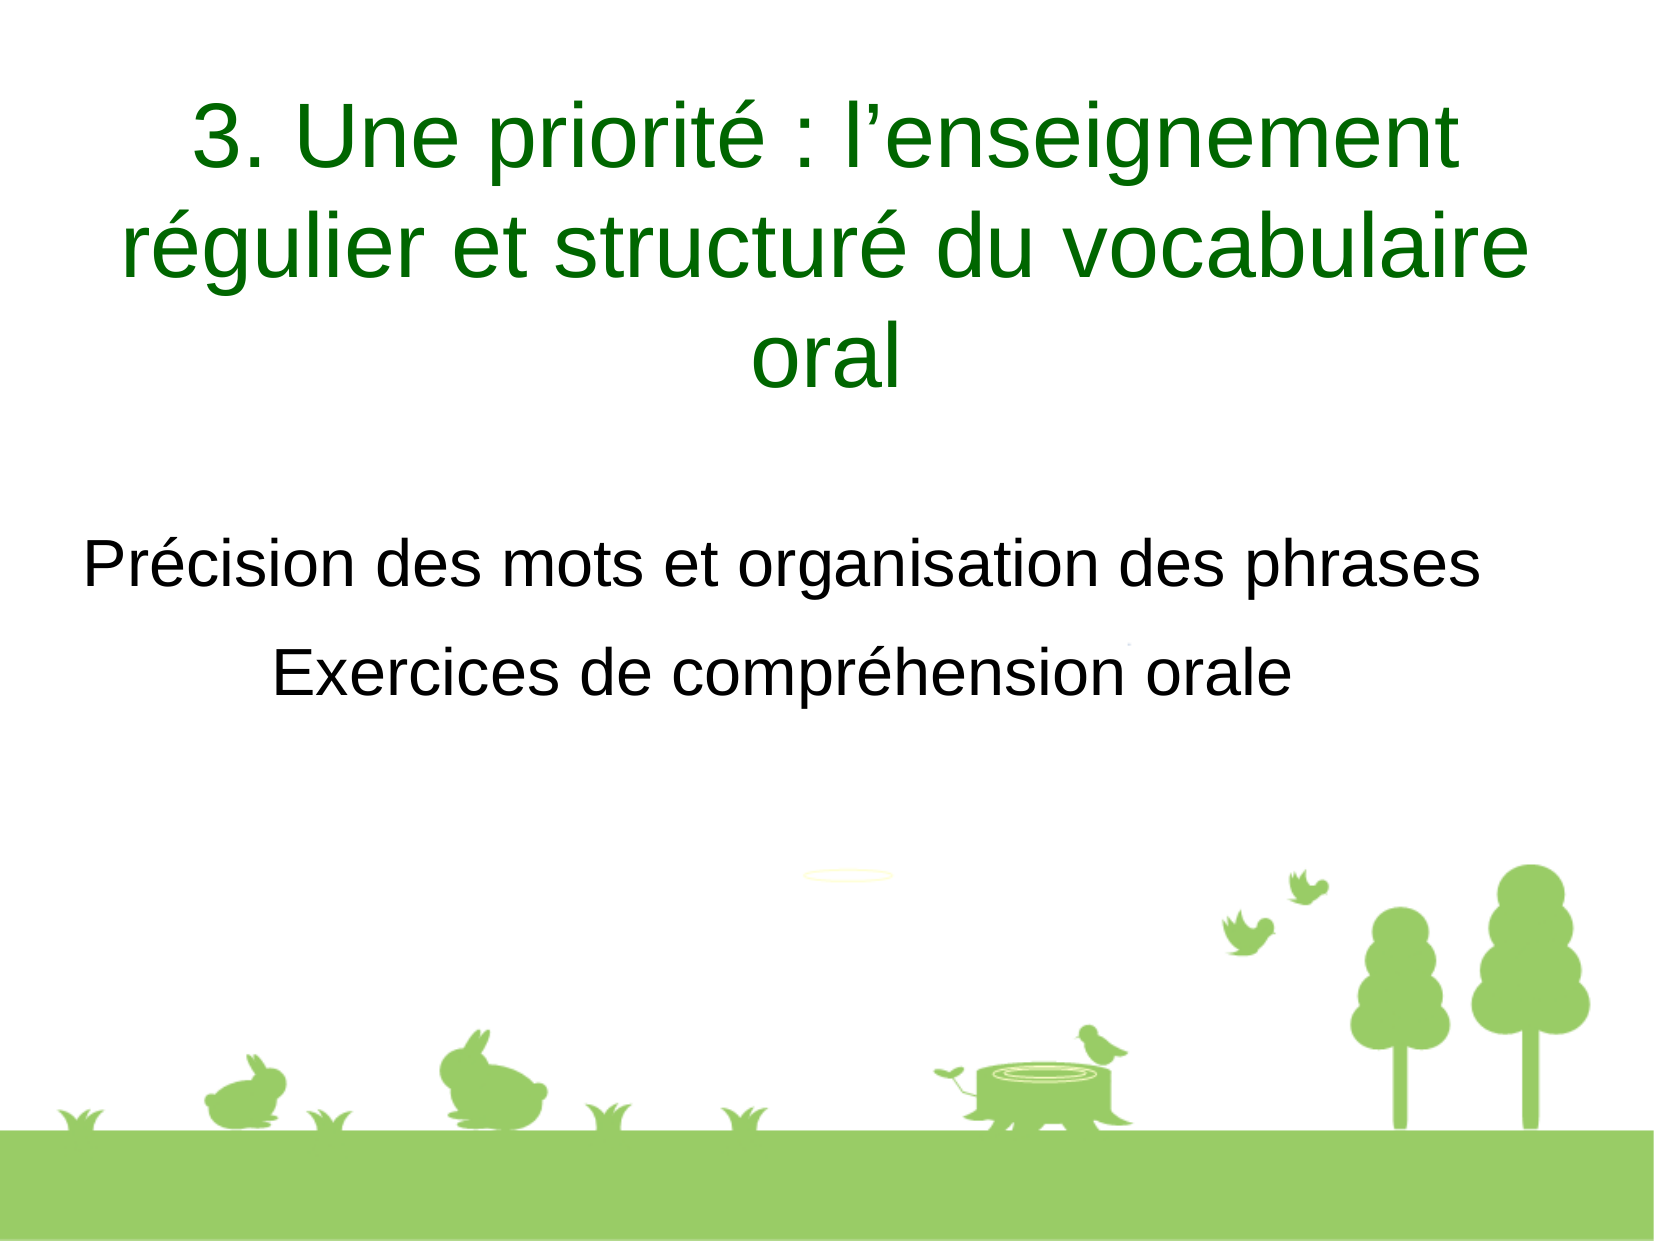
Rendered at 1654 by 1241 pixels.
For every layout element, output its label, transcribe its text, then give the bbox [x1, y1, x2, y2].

list Précision des mots et organisation des phrases Exercices de compréhension orale [82, 300, 1571, 1020]
text_box [141, 685, 1512, 999]
title 3. Une priorité : l’enseignement régulier et structuré du vocabulaire oral [82, 86, 1571, 300]
